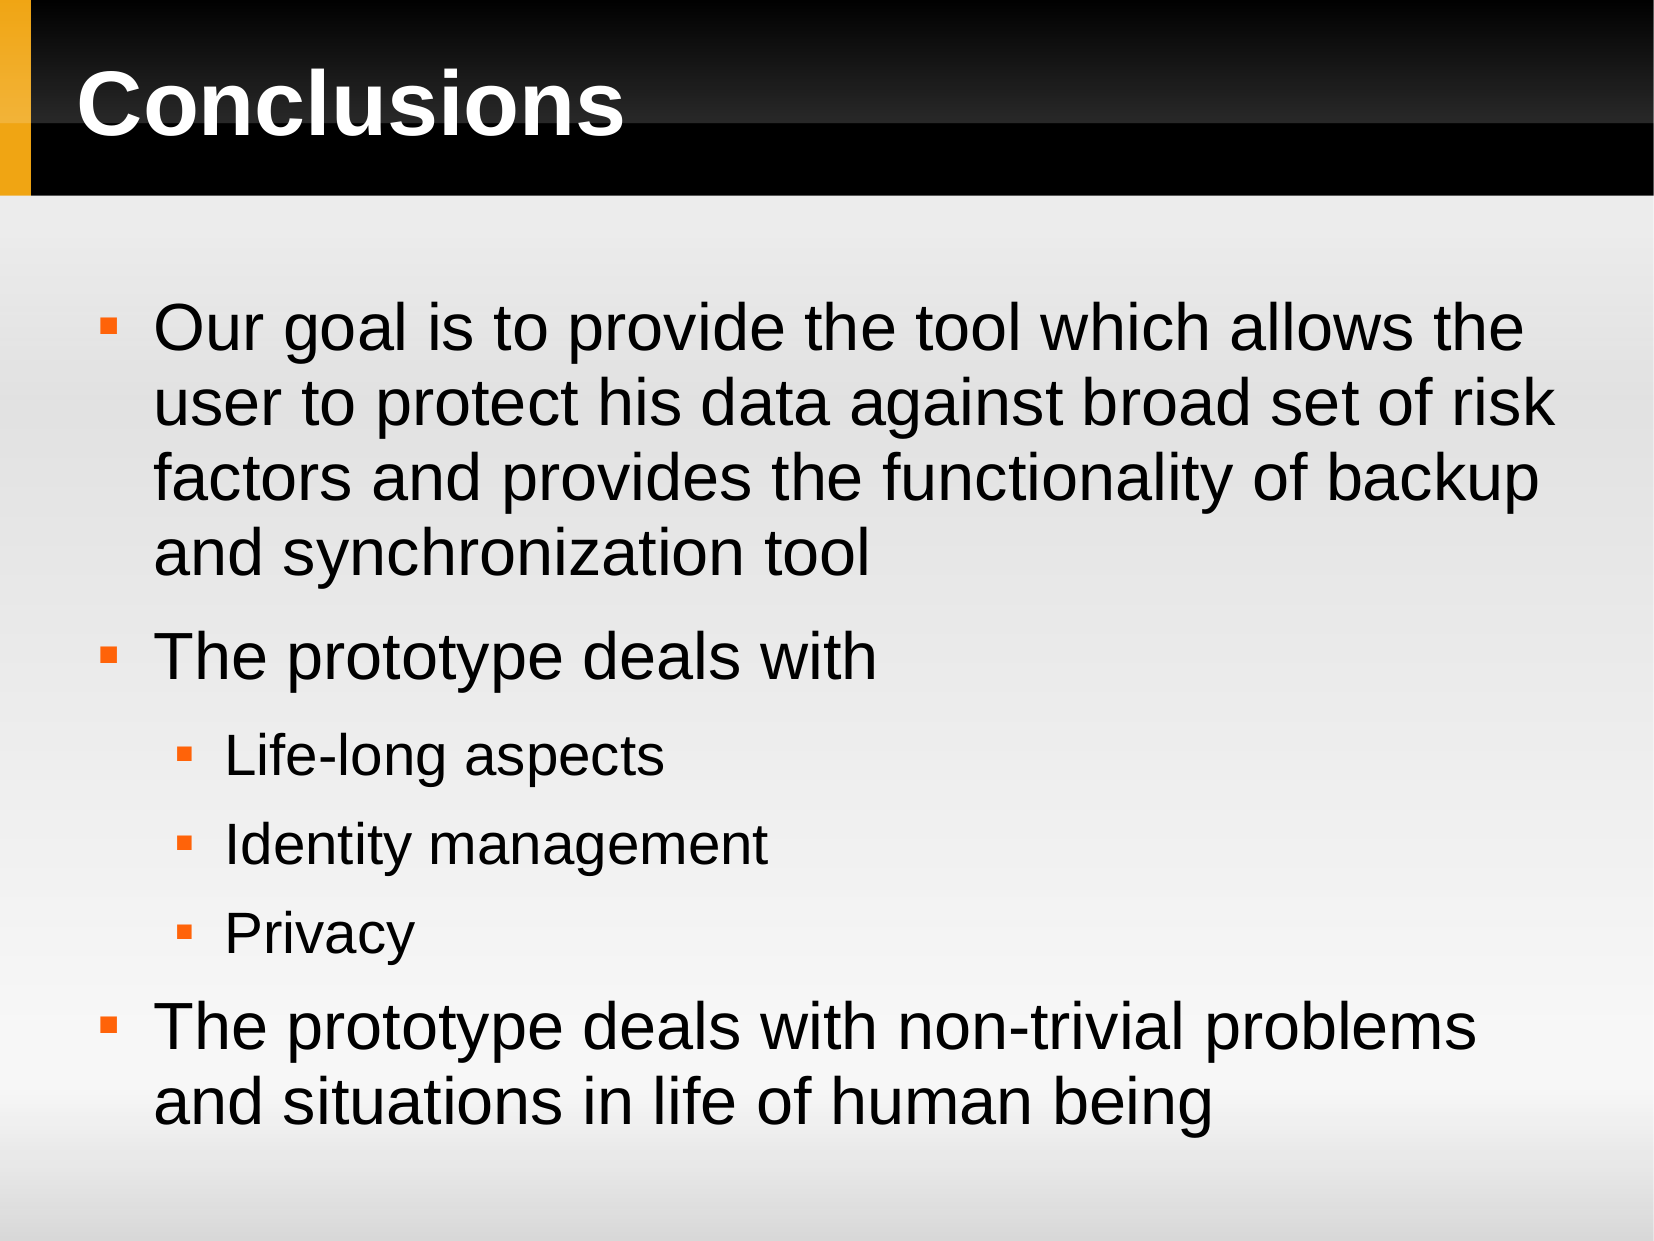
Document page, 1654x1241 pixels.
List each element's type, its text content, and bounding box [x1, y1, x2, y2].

title Conclusions [76, 7, 1565, 200]
picture [0, 0, 1654, 1241]
list Our goal is to provide the tool which allows the user to protect his data against broad set of risk factors and provides the functionality of backup and synchronization tool The prototype deals with Life-long aspects Identity management Privacy The prototype deals with non-trivial problems and situations in life of human being [82, 290, 1571, 1139]
